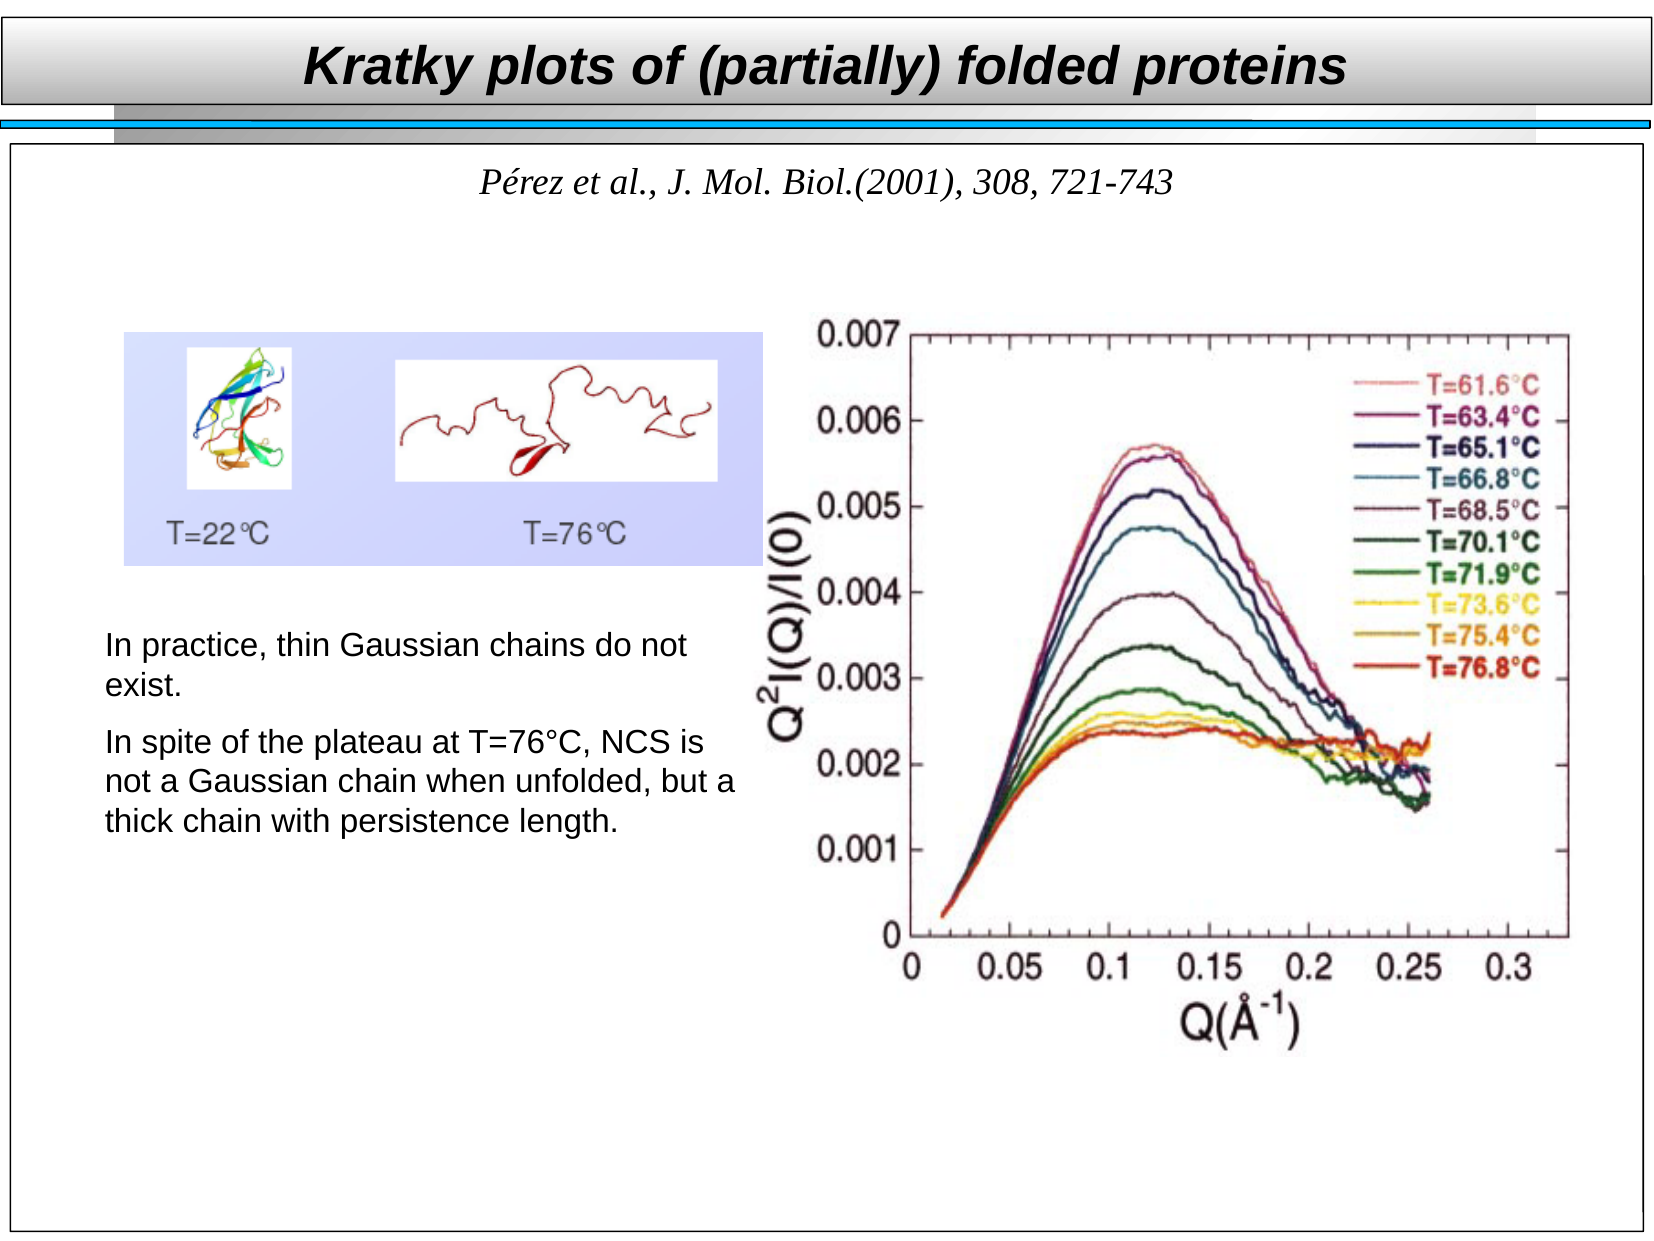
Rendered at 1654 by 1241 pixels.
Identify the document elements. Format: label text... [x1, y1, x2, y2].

text_box Kratky plots of (partially) folded proteins [1, 17, 1652, 105]
text_box In practice, thin Gaussian chains do not exist. In spite of the plateau at T=76°C, NCS is not a Gaussian chain when unfolded, but a thick chain with persistence length. [90, 615, 753, 904]
text_box Pérez et al., J. Mol. Biol.(2001), 308, 721-743 [464, 153, 1190, 211]
text_box [0, 120, 1651, 129]
picture [123, 312, 1577, 1057]
